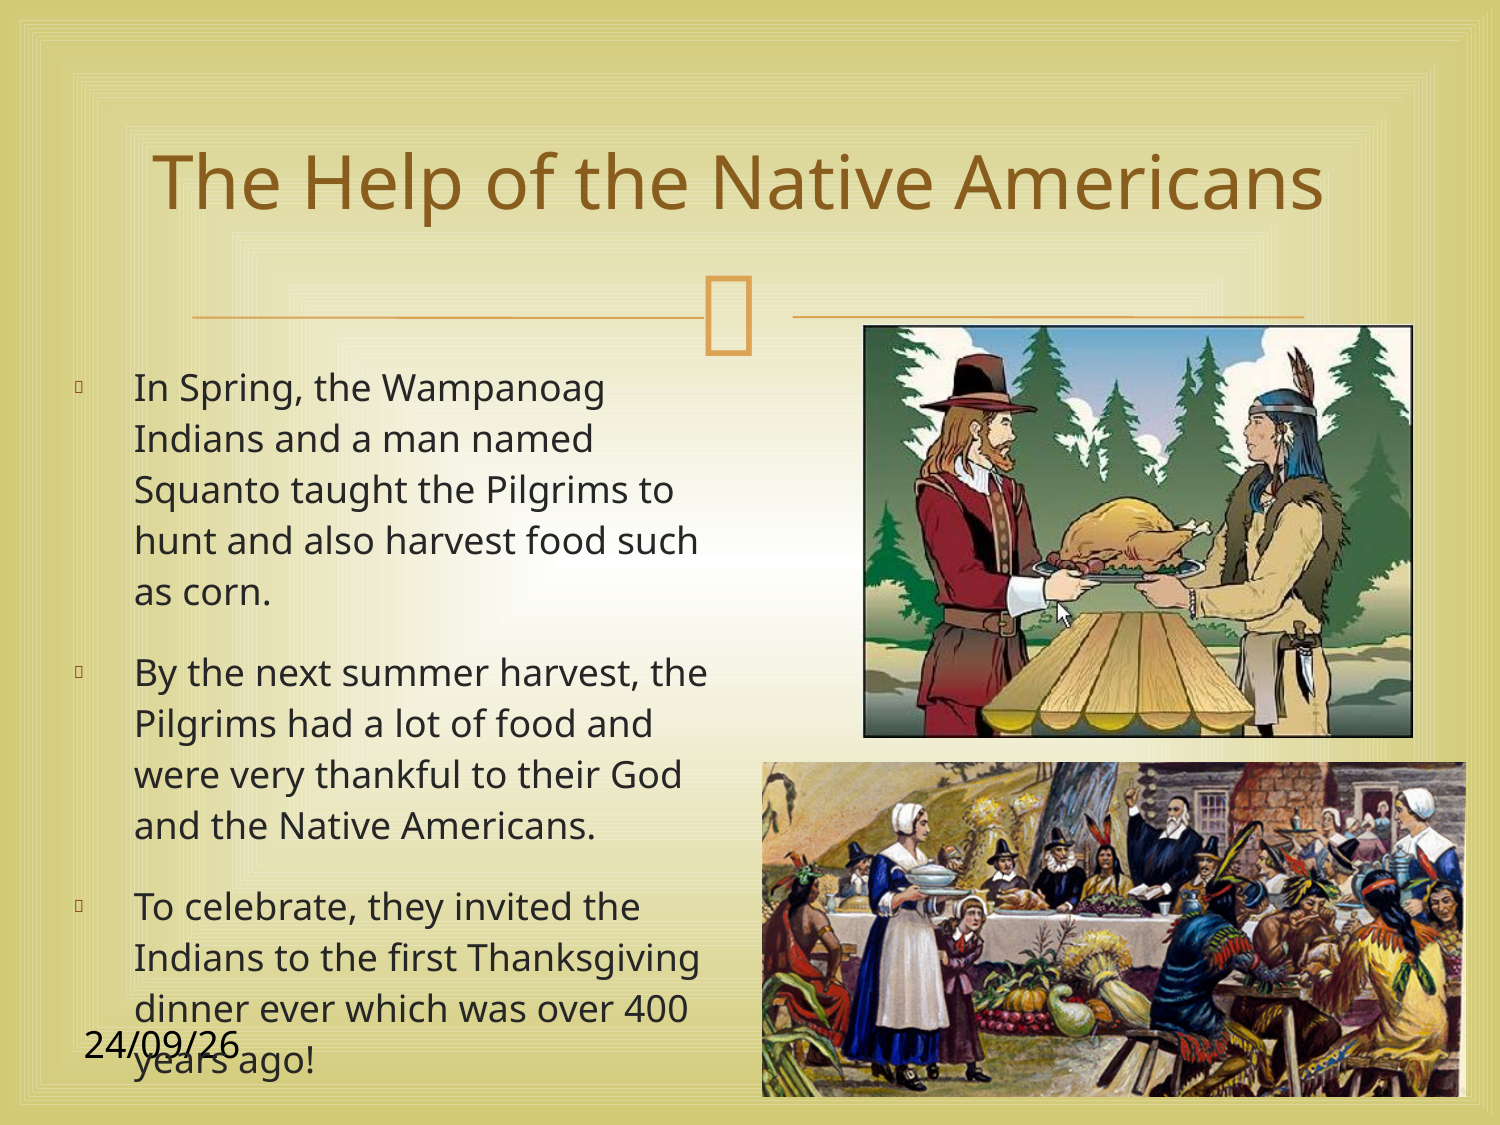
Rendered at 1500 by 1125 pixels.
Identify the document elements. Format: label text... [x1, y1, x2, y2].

list In Spring, the Wampanoag Indians and a man named Squanto taught the Pilgrims to hunt and also harvest food such as corn. By the next summer harvest, the Pilgrims had a lot of food and were very thankful to their God and the Native Americans. To celebrate, they invited the Indians to the first Thanksgiving dinner ever which was over 400 years ago! [59, 354, 739, 1093]
picture [762, 762, 1466, 1097]
title The Help of the Native Americans [112, 93, 1386, 267]
picture [862, 324, 1413, 738]
